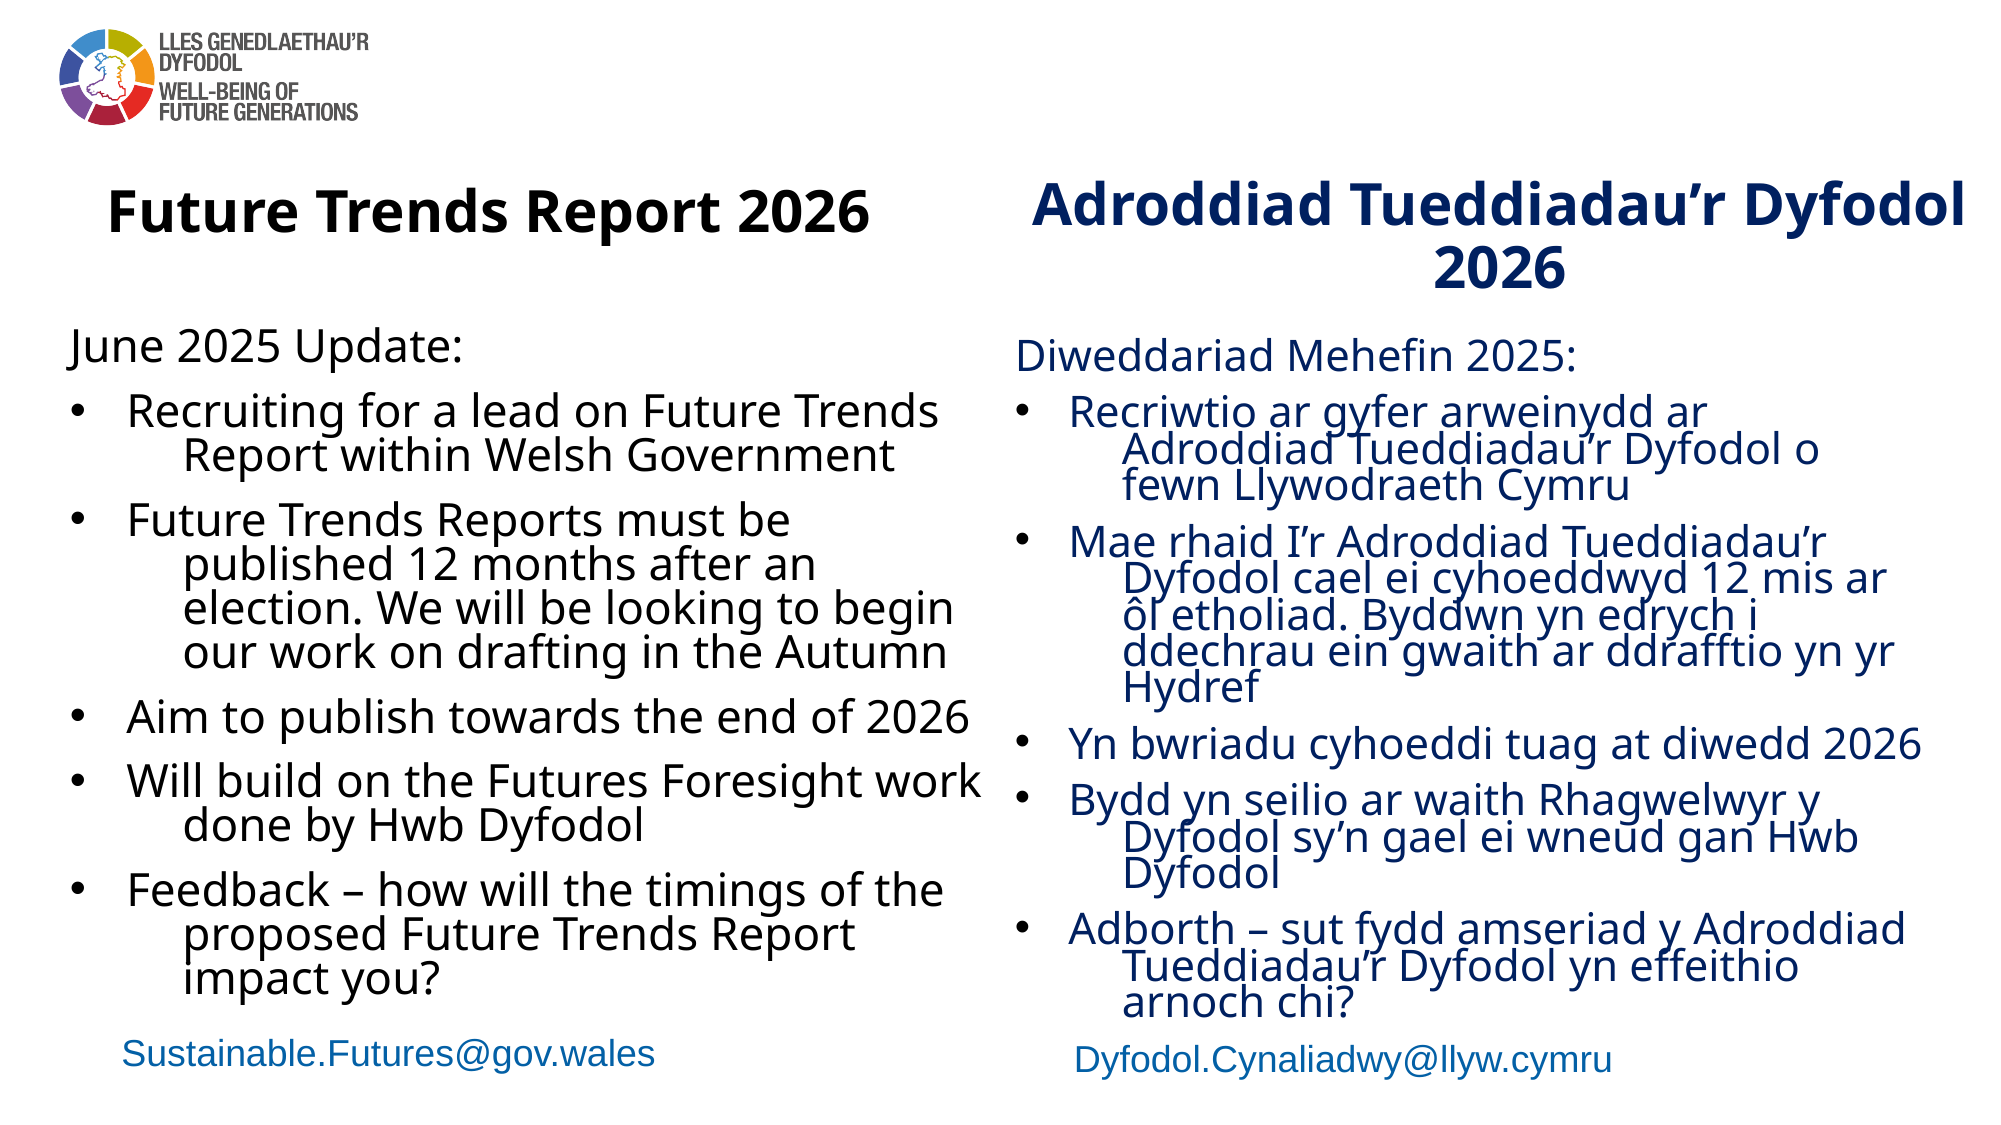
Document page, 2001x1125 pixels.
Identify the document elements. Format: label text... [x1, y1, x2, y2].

text_box Diweddariad Mehefin 2025: Recriwtio ar gyfer arweinydd ar Adroddiad Tueddiadau’r Dyfodol o fewn Llywodraeth Cymru Mae rhaid I’r Adroddiad Tueddiadau’r Dyfodol cael ei cyhoeddwyd 12 mis ar ôl etholiad. Byddwn yn edrych i ddechrau ein gwaith ar ddrafftio yn yr Hydref Yn bwriadu cyhoeddi tuag at diwedd 2026 Bydd yn seilio ar waith Rhagwelwyr y Dyfodol sy’n gael ei wneud gan Hwb Dyfodol Adborth – sut fydd amseriad y Adroddiad Tueddiadau’r Dyfodol yn effeithio arnoch chi? [1000, 334, 1946, 1076]
picture [59, 29, 369, 126]
text_box Sustainable.Futures@gov.wales [106, 1021, 1081, 1082]
subtitle June 2025 Update: Recruiting for a lead on Future Trends Report within Welsh Government Future Trends Reports must be published 12 months after an election. We will be looking to begin our work on drafting in the Autumn Aim to publish towards the end of 2026 Will build on the Futures Foresight work done by Hwb Dyfodol Feedback – how will the timings of the proposed Future Trends Report impact you? [54, 320, 1000, 1061]
text_box Adroddiad Tueddiadau’r Dyfodol 2026 [999, 167, 2000, 247]
text_box Dyfodol.Cynaliadwy@llyw.cymru [1058, 1027, 2000, 1089]
title Future Trends Report 2026 [16, 174, 962, 253]
